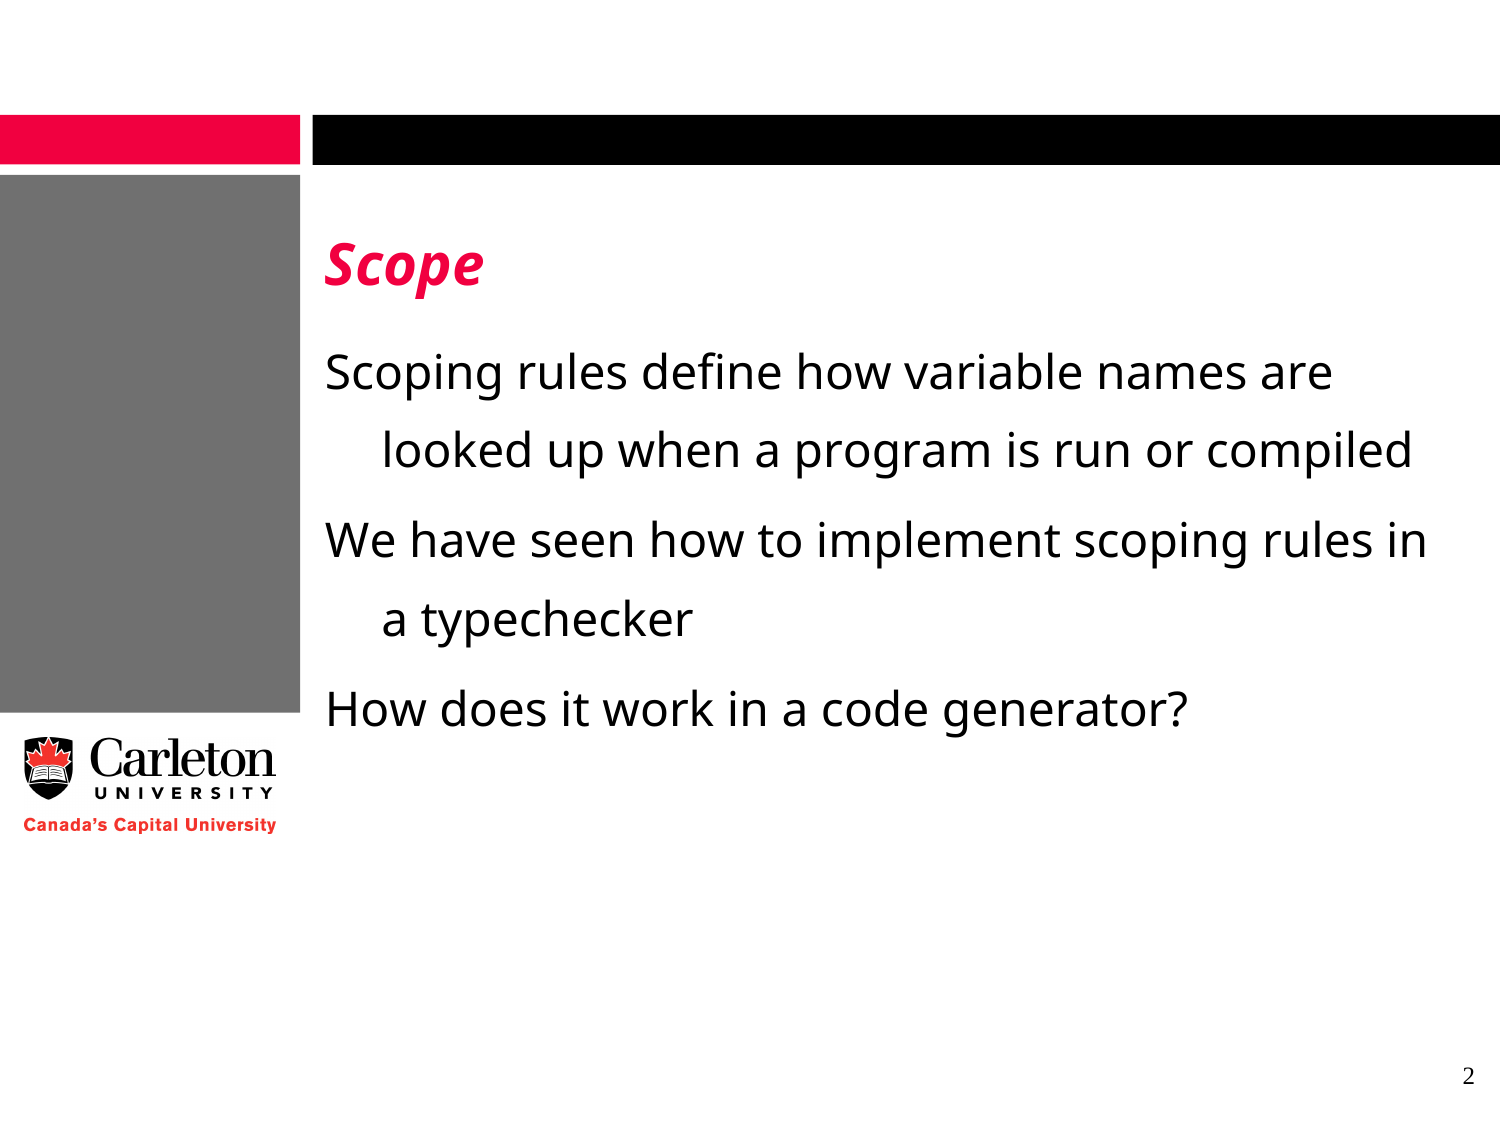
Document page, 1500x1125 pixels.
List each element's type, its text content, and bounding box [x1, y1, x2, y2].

list Scoping rules define how variable names are looked up when a program is run or compiled We have seen how to implement scoping rules in a typechecker How does it work in a code generator? [324, 324, 1450, 1036]
title Scope [324, 194, 1450, 324]
picture [24, 737, 276, 834]
